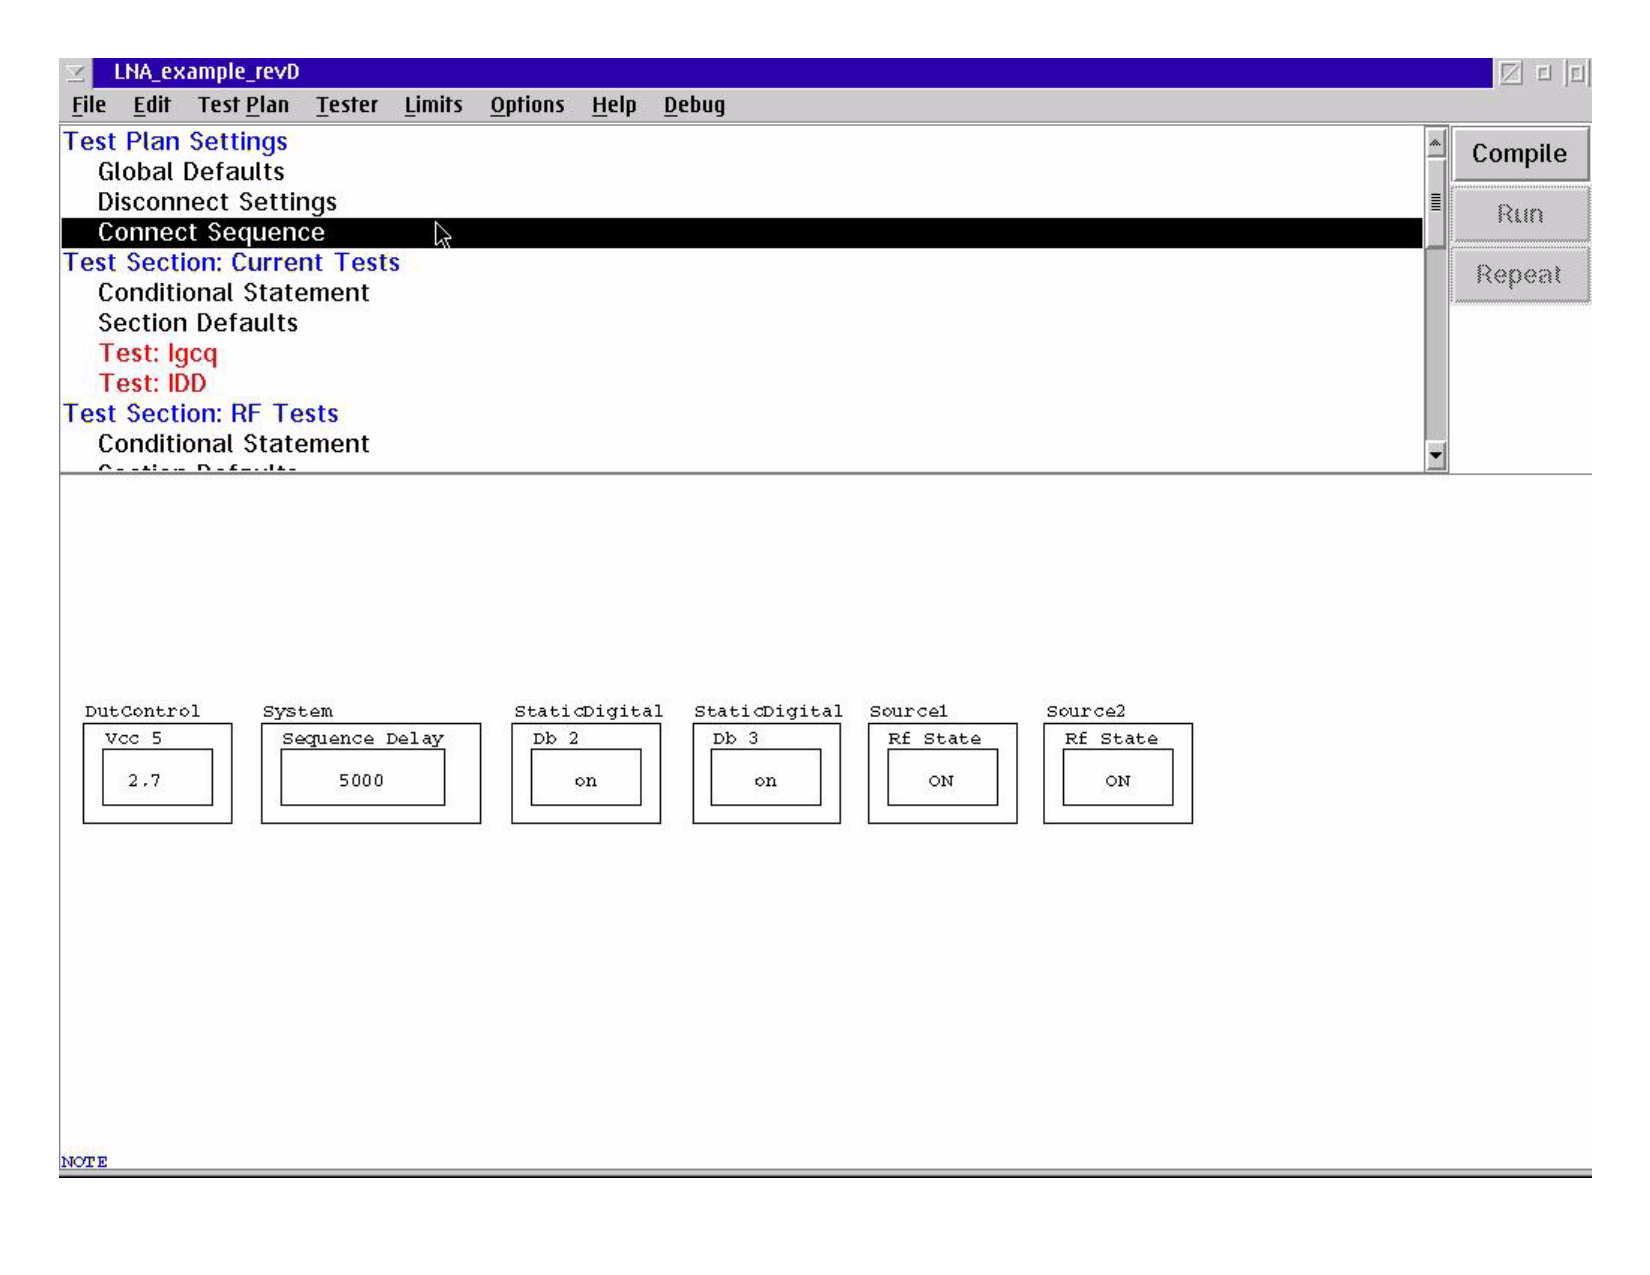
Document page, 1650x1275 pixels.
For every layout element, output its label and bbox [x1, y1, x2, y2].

picture [59, 58, 1592, 1178]
